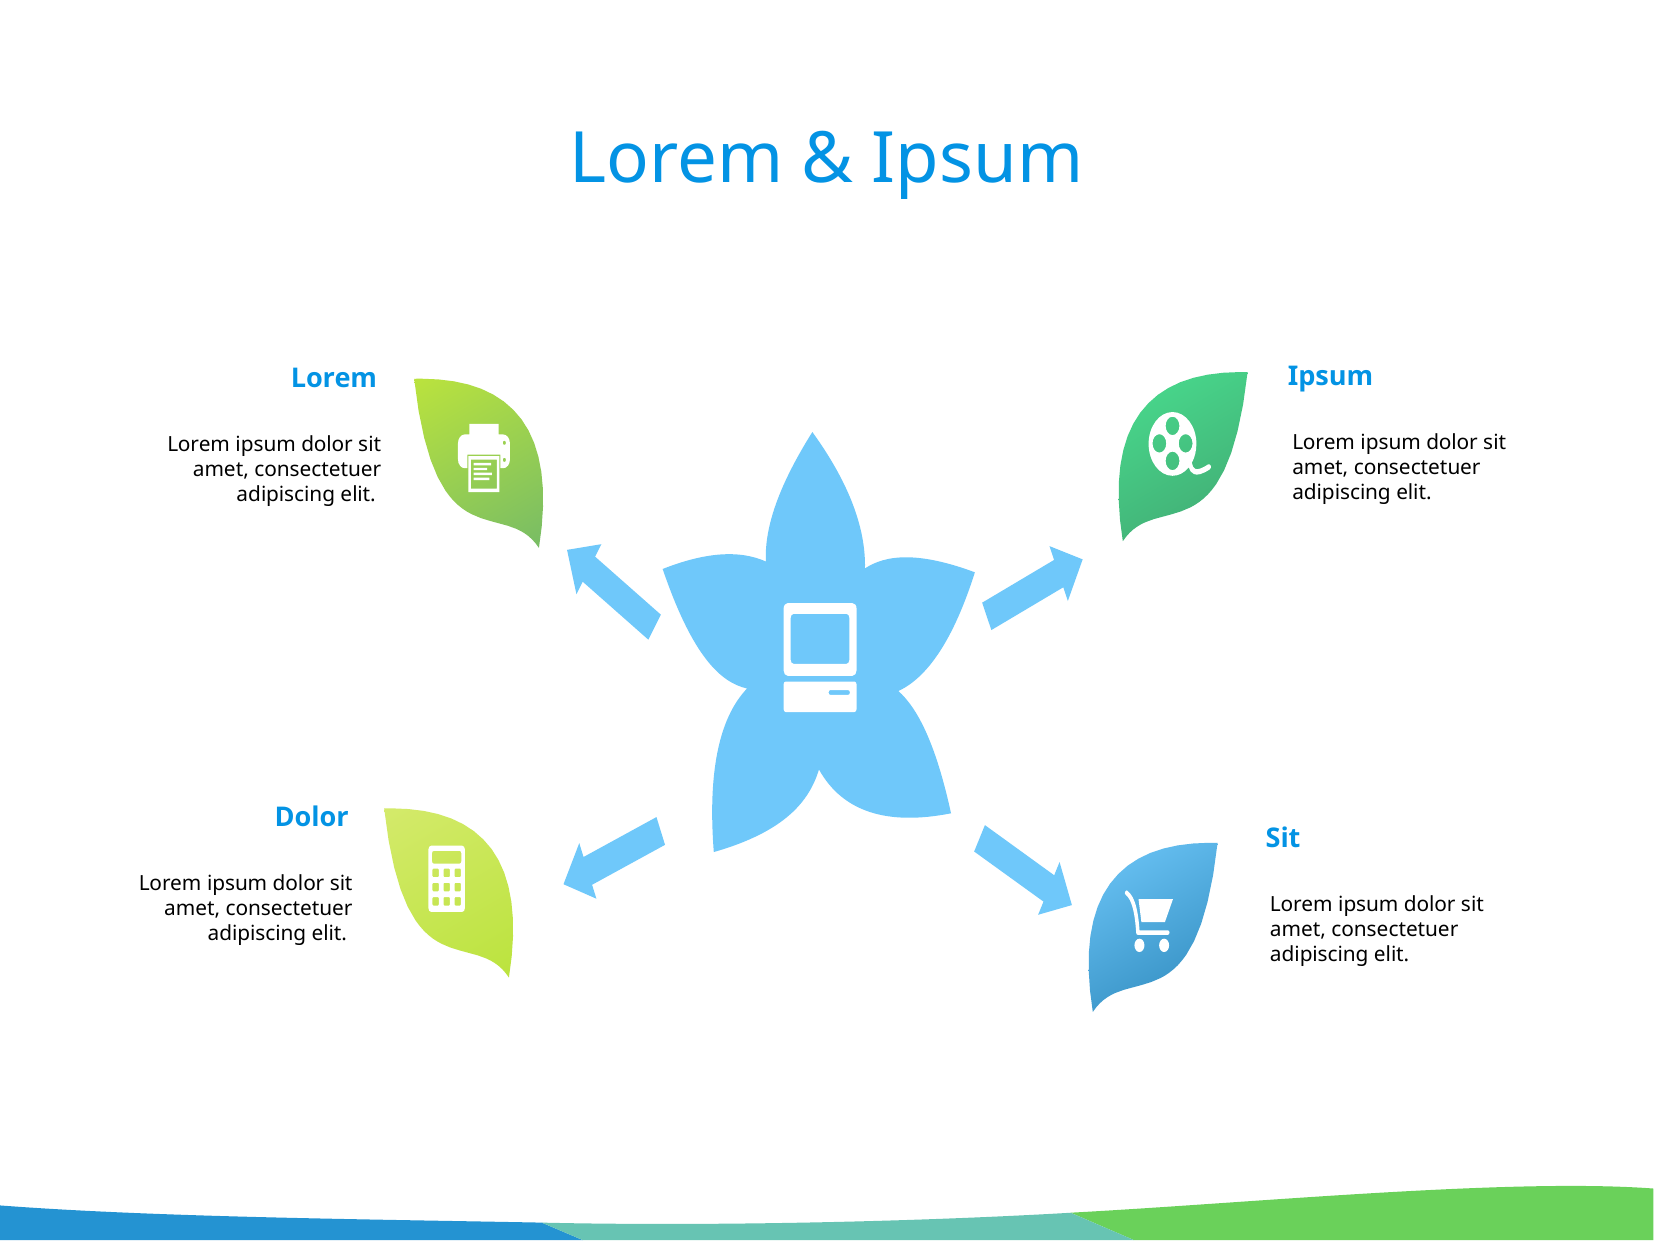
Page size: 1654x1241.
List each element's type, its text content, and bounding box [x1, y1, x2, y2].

text_box [1118, 372, 1248, 542]
text_box Lorem ipsum dolor sit amet, consectetuer adipiscing elit. [97, 862, 368, 952]
text_box Lorem ipsum dolor sit amet, consectetuer adipiscing elit. [125, 422, 396, 513]
text_box [414, 378, 544, 548]
text_box [974, 825, 1072, 915]
text_box Sit [1250, 812, 1481, 860]
text_box [563, 817, 666, 899]
text_box [567, 544, 661, 640]
text_box [1088, 842, 1218, 1012]
text_box Lorem ipsum dolor sit amet, consectetuer adipiscing elit. [1277, 420, 1548, 511]
text_box [384, 808, 514, 978]
text_box Dolor [93, 791, 364, 840]
text_box Lorem [121, 352, 392, 400]
text_box Ipsum [1273, 350, 1503, 399]
text_box Lorem ipsum dolor sit amet, consectetuer adipiscing elit. [1255, 882, 1526, 973]
text_box [662, 432, 975, 853]
text_box Lorem & Ipsum [0, 104, 1654, 204]
text_box [982, 546, 1083, 631]
